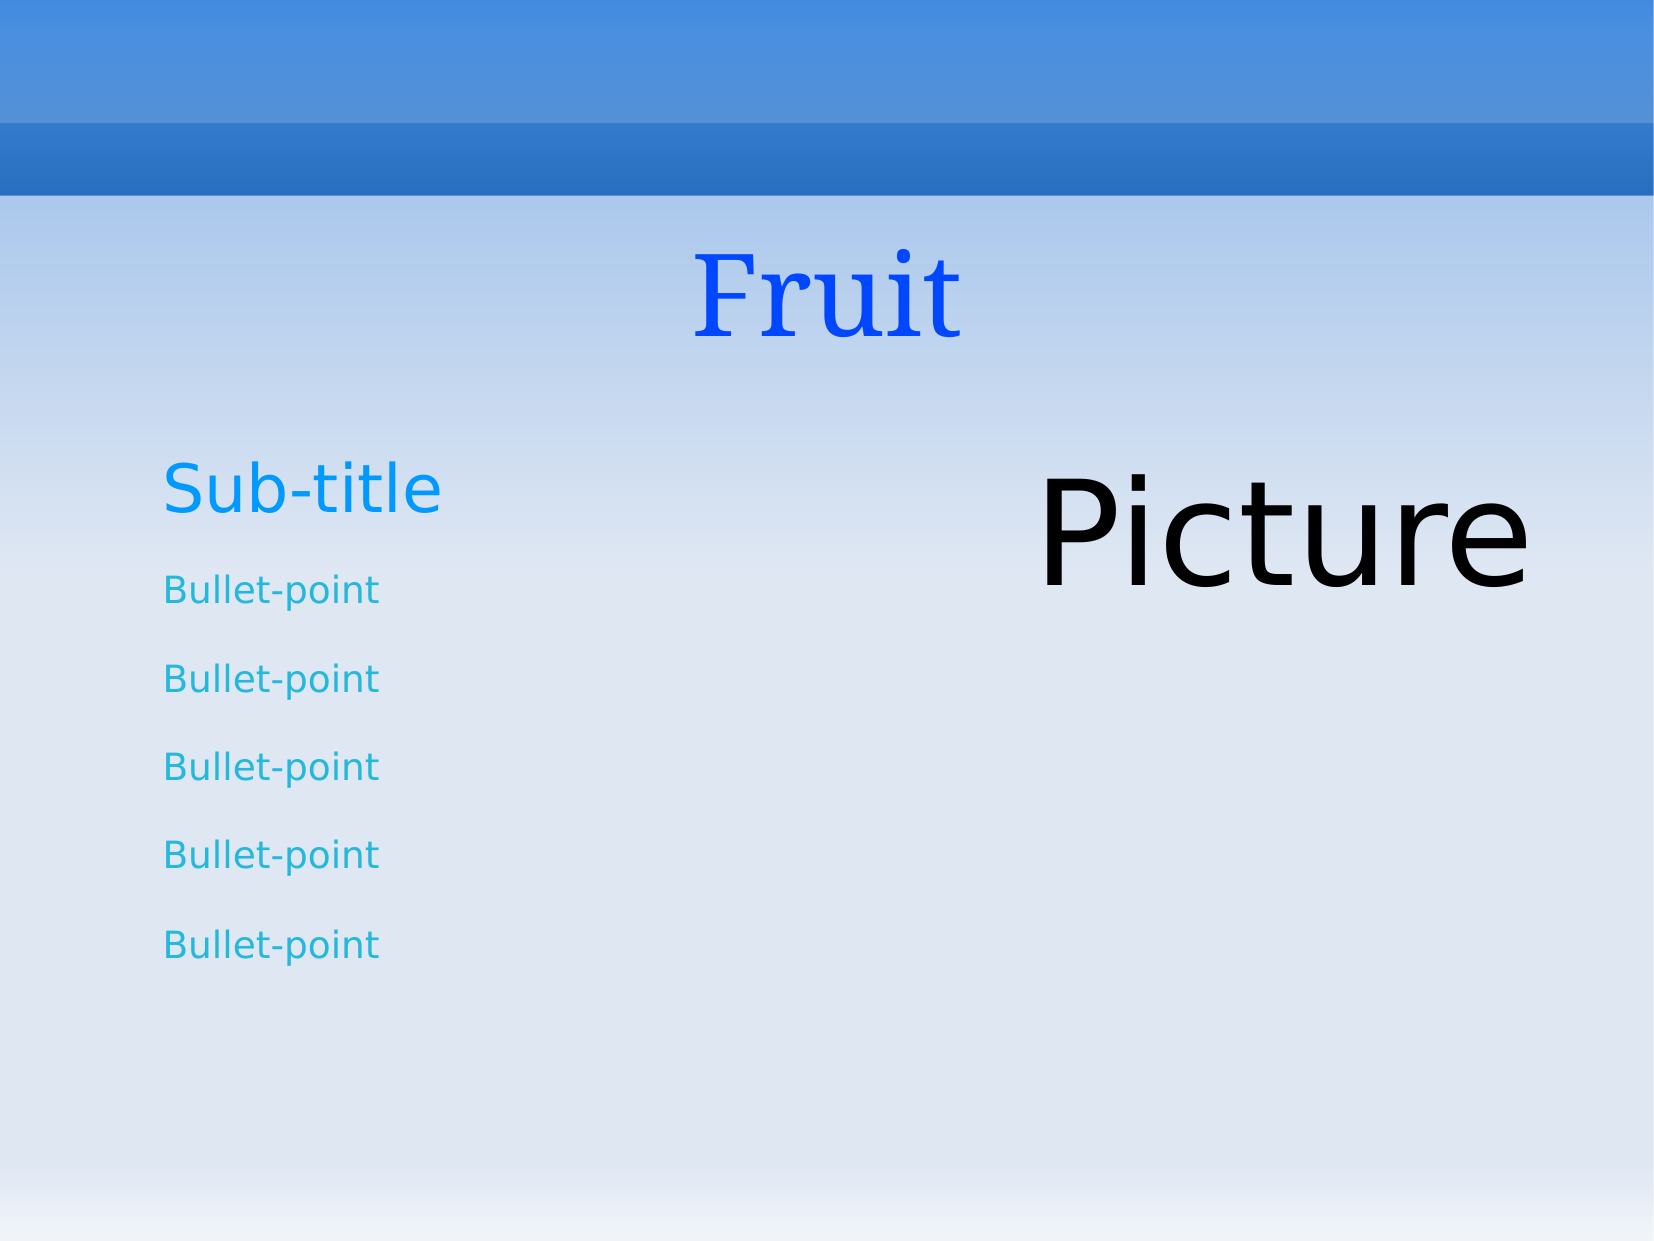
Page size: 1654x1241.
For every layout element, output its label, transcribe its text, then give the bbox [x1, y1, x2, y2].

text_box Picture [1003, 442, 1565, 975]
text_box Bullet-point [147, 738, 945, 797]
text_box Fruit [0, 206, 1654, 352]
text_box Bullet-point [147, 650, 945, 709]
text_box Bullet-point [147, 916, 945, 975]
text_box Bullet-point [147, 826, 945, 886]
picture [0, 0, 1654, 206]
text_box Sub-title [147, 442, 945, 536]
text_box Bullet-point [147, 561, 945, 621]
picture [0, 352, 1654, 1241]
